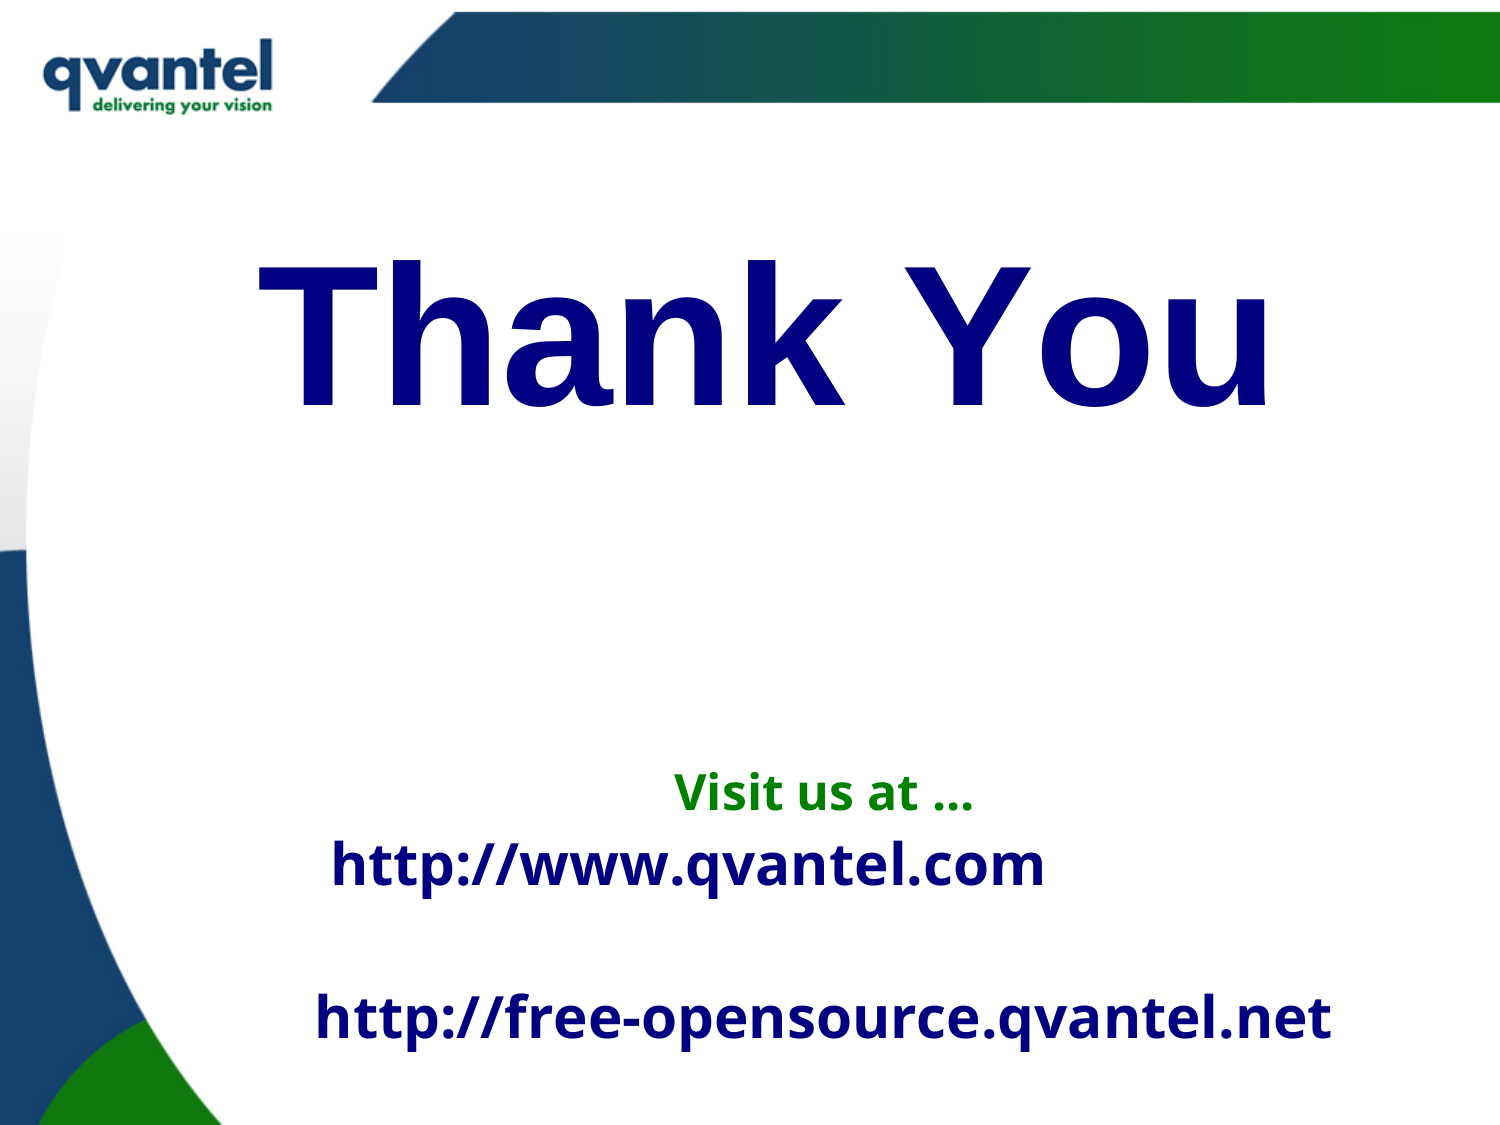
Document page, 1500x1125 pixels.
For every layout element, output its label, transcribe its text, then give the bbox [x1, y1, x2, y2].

text_box Visit us at ... http://www.qvantel.com http://free-opensource.qvantel.net shakthi.kannan@qvantel.com [300, 750, 1351, 1097]
picture [0, 0, 1500, 1125]
text_box Thank You [187, 224, 1351, 699]
